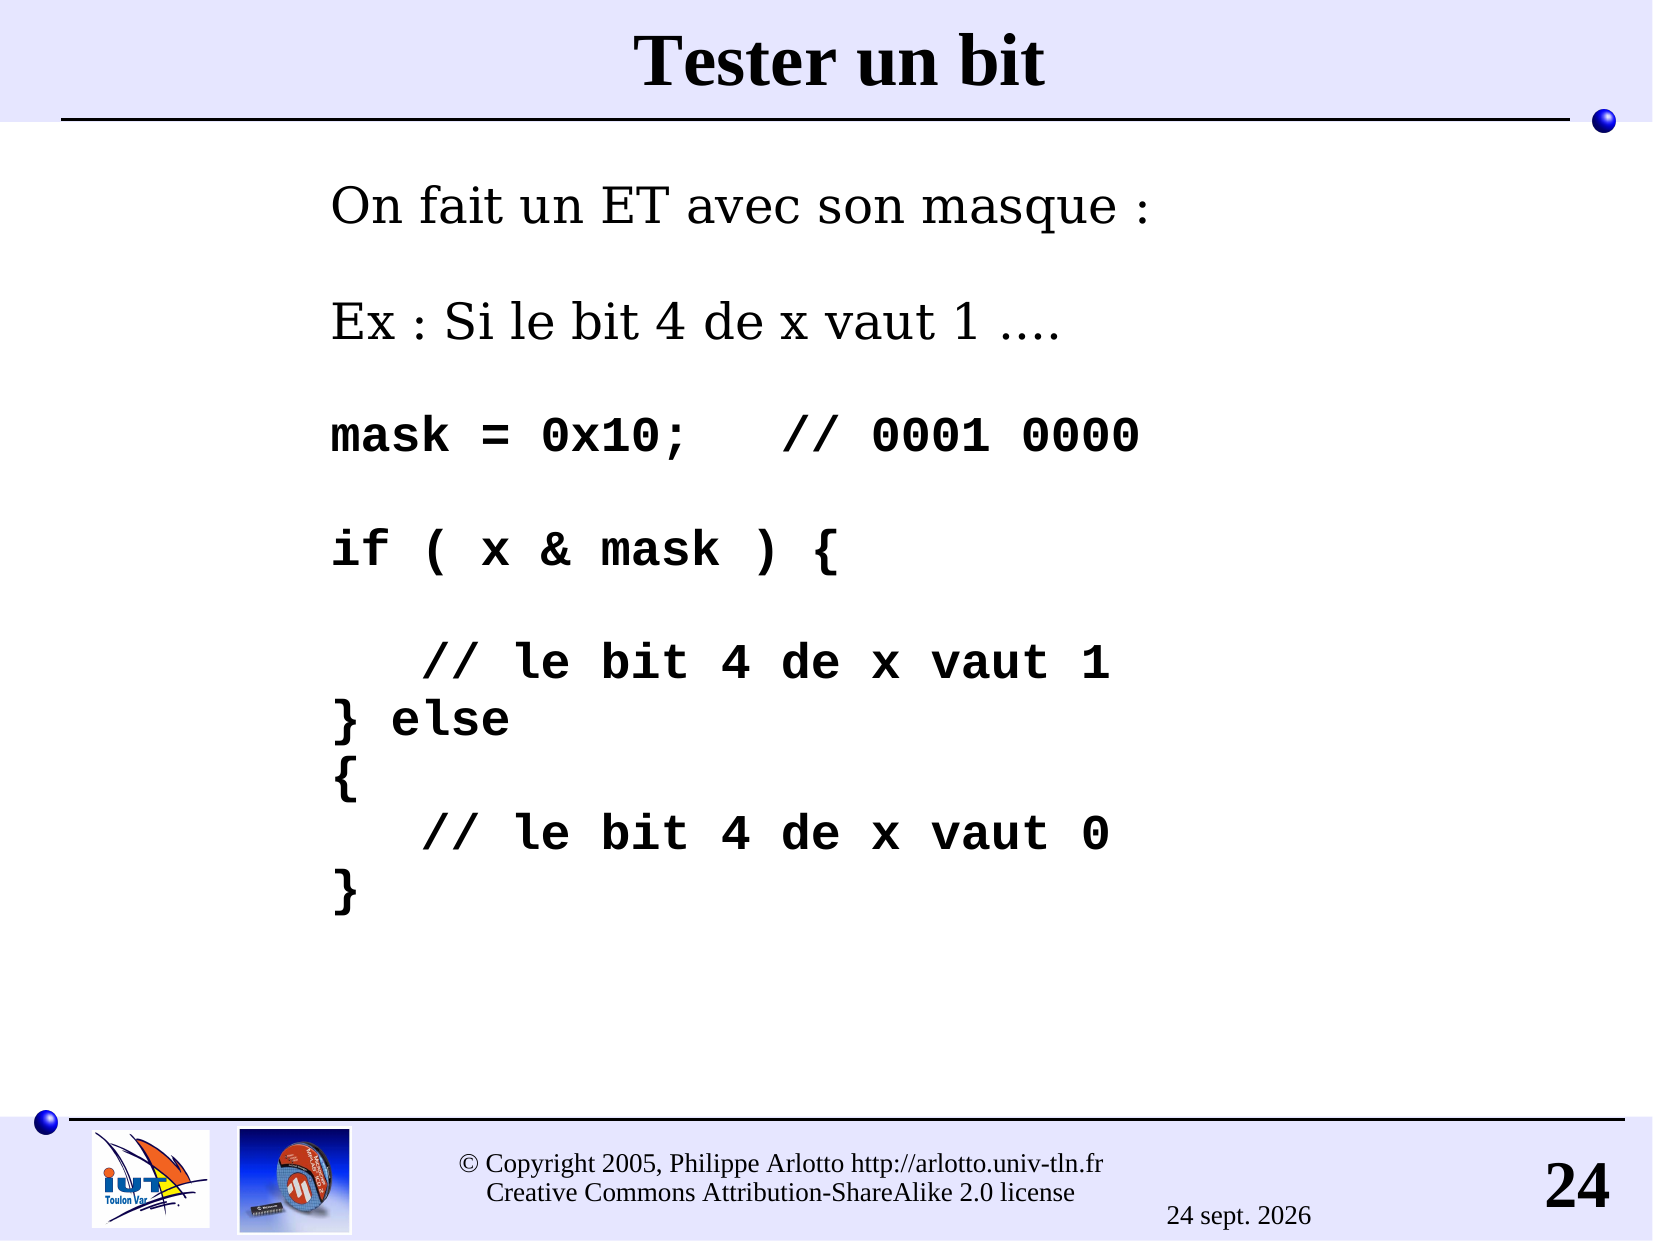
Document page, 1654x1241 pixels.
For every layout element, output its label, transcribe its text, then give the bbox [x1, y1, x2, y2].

picture [237, 1126, 352, 1235]
title Tester un bit [95, 11, 1585, 110]
text_box On fait un ET avec son masque : Ex : Si le bit 4 de x vaut 1 .... mask = 0x10; // 0001 0000 if ( x & mask ) { // le bit 4 de x vaut 1 } else { // le bit 4 de x vaut 0 } [330, 177, 1152, 921]
